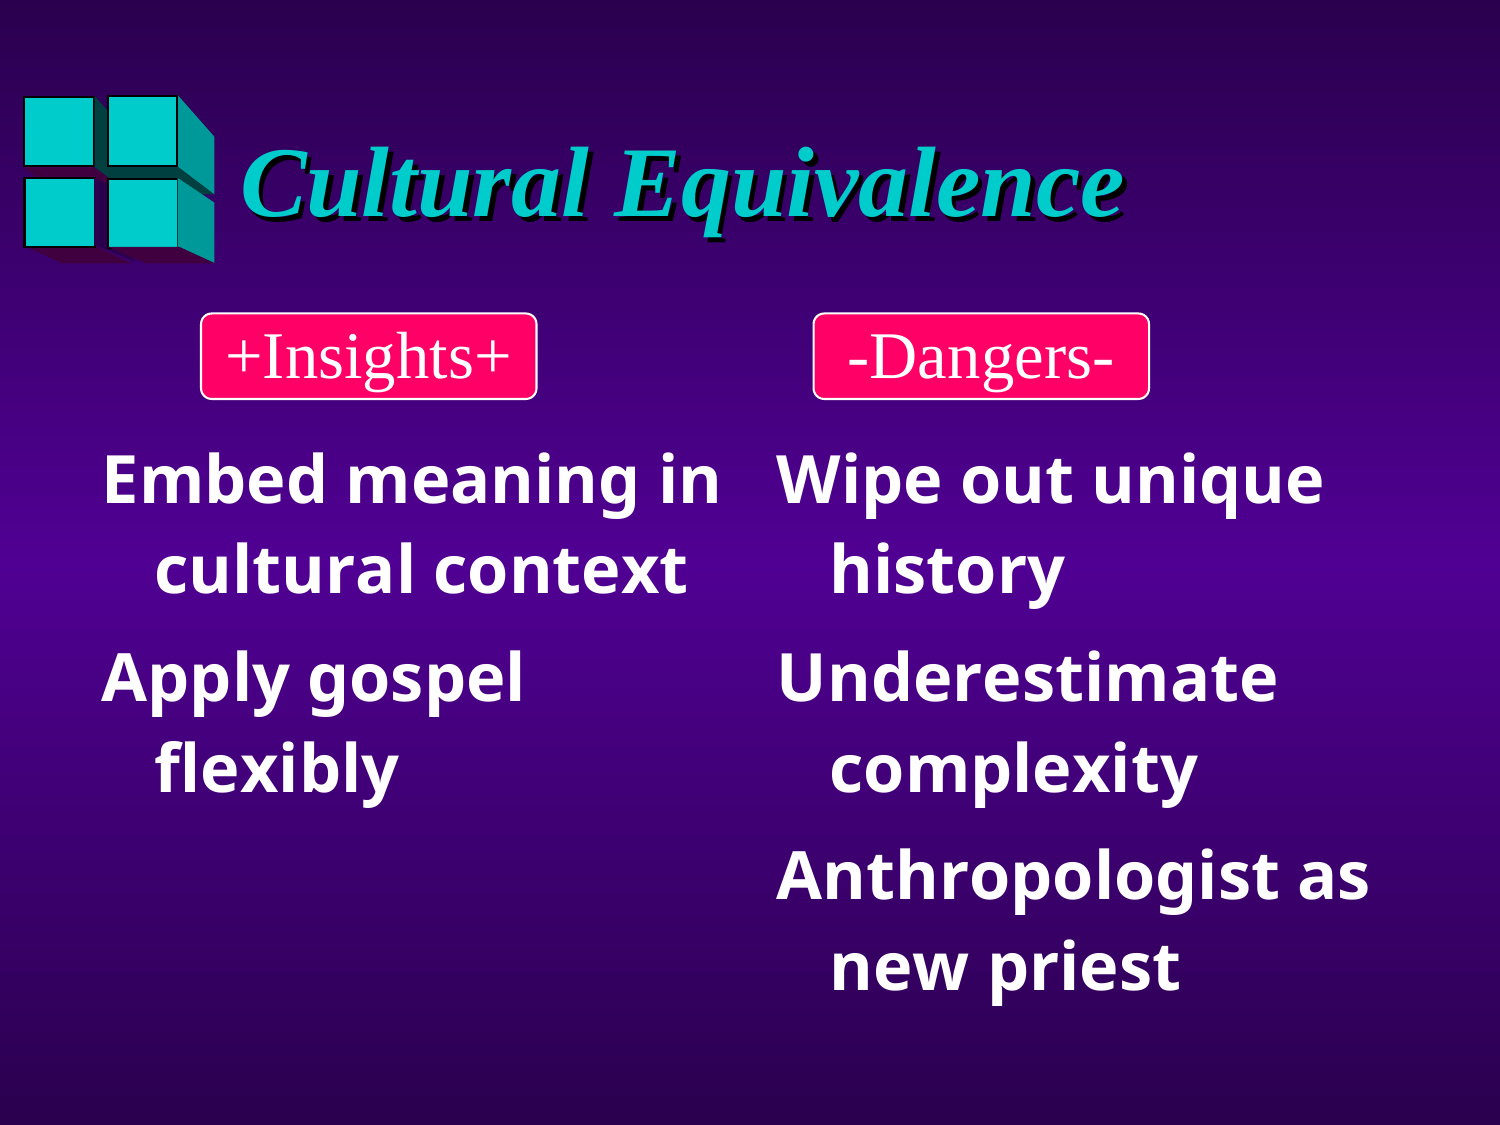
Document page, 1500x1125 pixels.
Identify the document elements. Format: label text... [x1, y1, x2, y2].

title Cultural Equivalence [224, 78, 1388, 288]
text_box +Insights+ [201, 313, 537, 399]
text_box -Dangers- [813, 313, 1150, 399]
list Embed meaning in cultural context Apply gospel flexibly [87, 424, 738, 976]
list Wipe out unique history Underestimate complexity Anthropologist as new priest [762, 424, 1388, 976]
